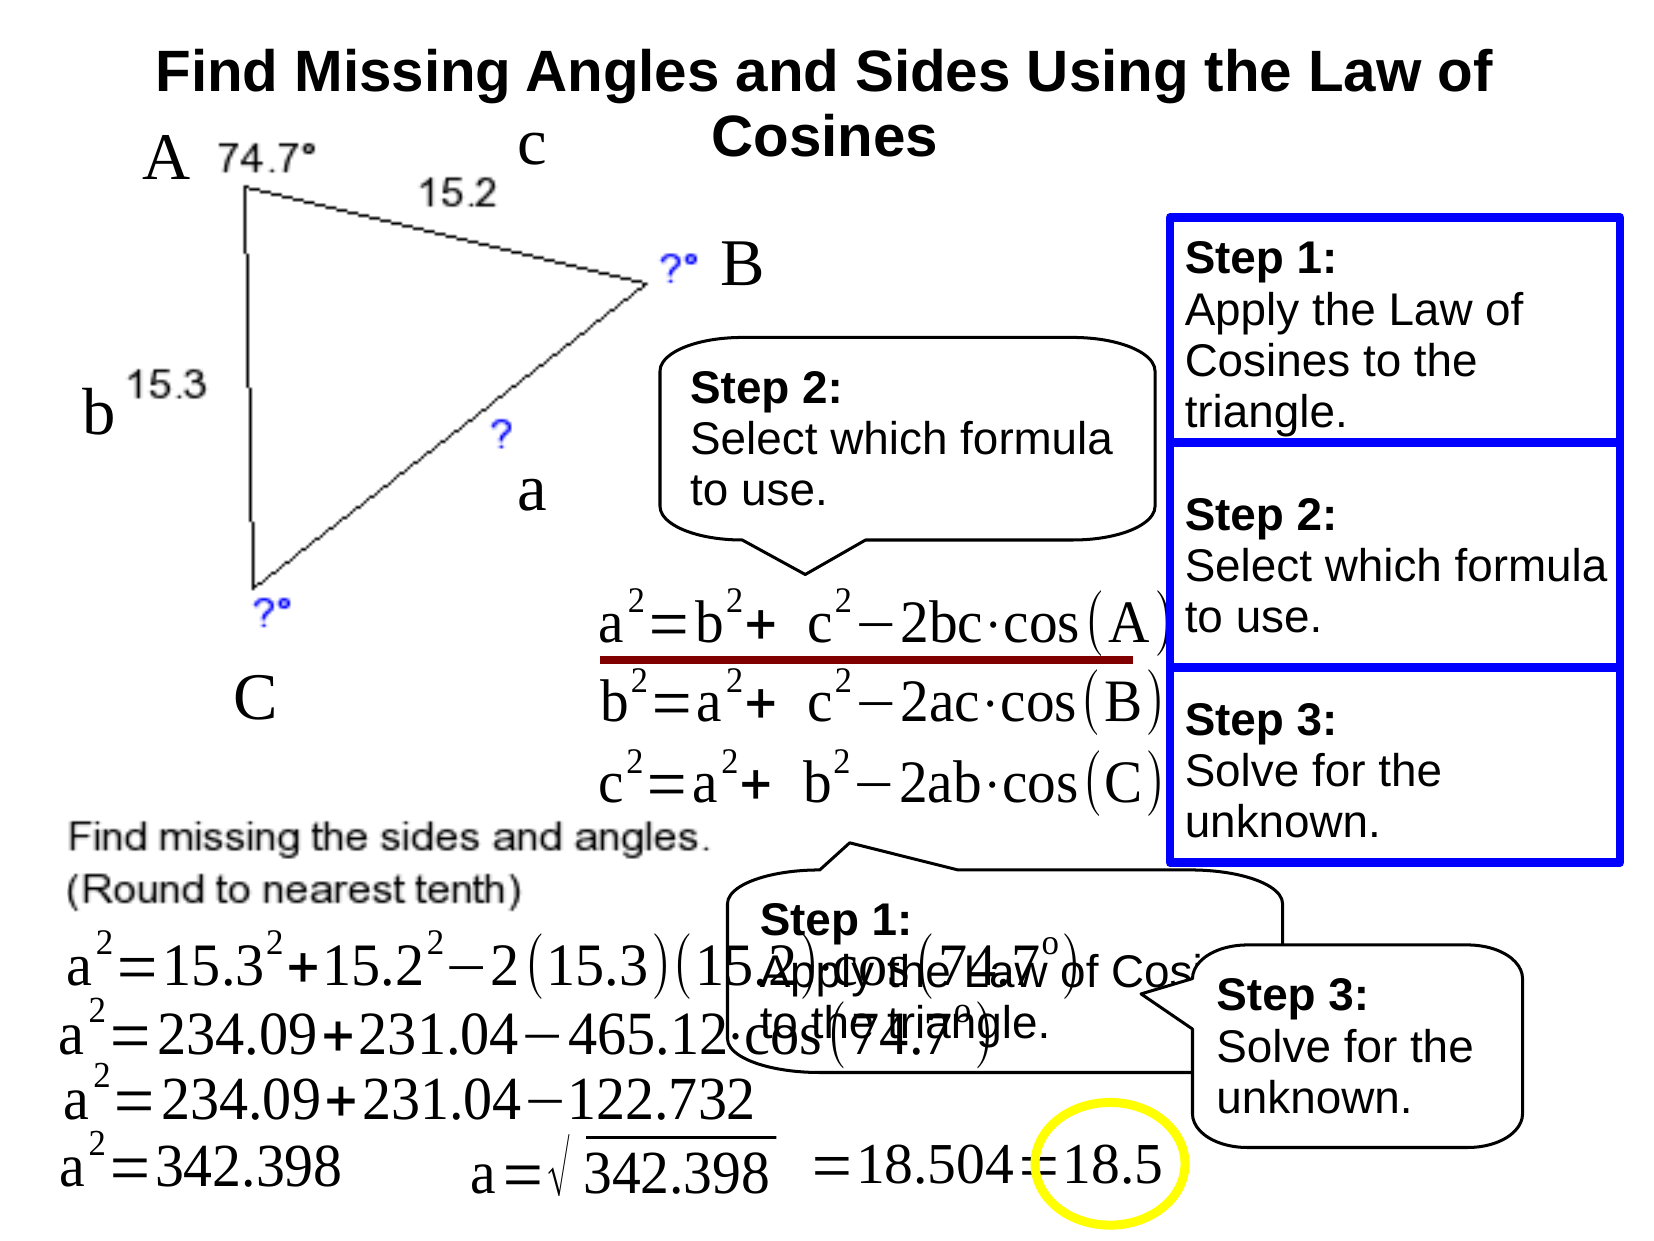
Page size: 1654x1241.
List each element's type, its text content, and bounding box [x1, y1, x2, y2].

text_box a [503, 443, 563, 533]
picture [67, 179, 886, 922]
text_box b [67, 367, 131, 457]
text_box Step 1: Apply the Law of Cosines to the triangle. Step 2: Select which formula to use. Step 3: Solve for the unknown. [1174, 447, 1616, 663]
chart [1174, 672, 1180, 818]
text_box Step 1: Apply the Law of Cosines to the triangle. Step 2: Select which formula to use. Step 3: Solve for the unknown. [1174, 225, 1616, 438]
text_box Step 1: Apply the Law of Cosines to the triangle. Step 2: Select which formula to use. Step 3: Solve for the unknown. [1624, 225, 1628, 856]
text_box Find Missing Angles and Sides Using the Law of Cosines [52, 31, 1598, 179]
text_box Step 2: Select which formula to use. [660, 337, 1156, 575]
text_box B [705, 218, 781, 308]
chart [592, 579, 1166, 818]
text_box C [218, 652, 293, 751]
chart [1040, 1132, 1170, 1198]
text_box A [127, 112, 206, 232]
text_box Step 3: Solve for the unknown. [1141, 944, 1523, 1148]
text_box Step 1: Apply the Law of Cosines to the triangle. Step 2: Select which formula to use. Step 3: Solve for the unknown. [1174, 672, 1616, 856]
text_box Step 1: Apply the Law of Cosines to the triangle. [727, 842, 1283, 1073]
chart [1174, 579, 1180, 663]
chart [802, 1132, 1041, 1198]
text_box c [503, 97, 563, 187]
chart [52, 922, 1088, 1207]
